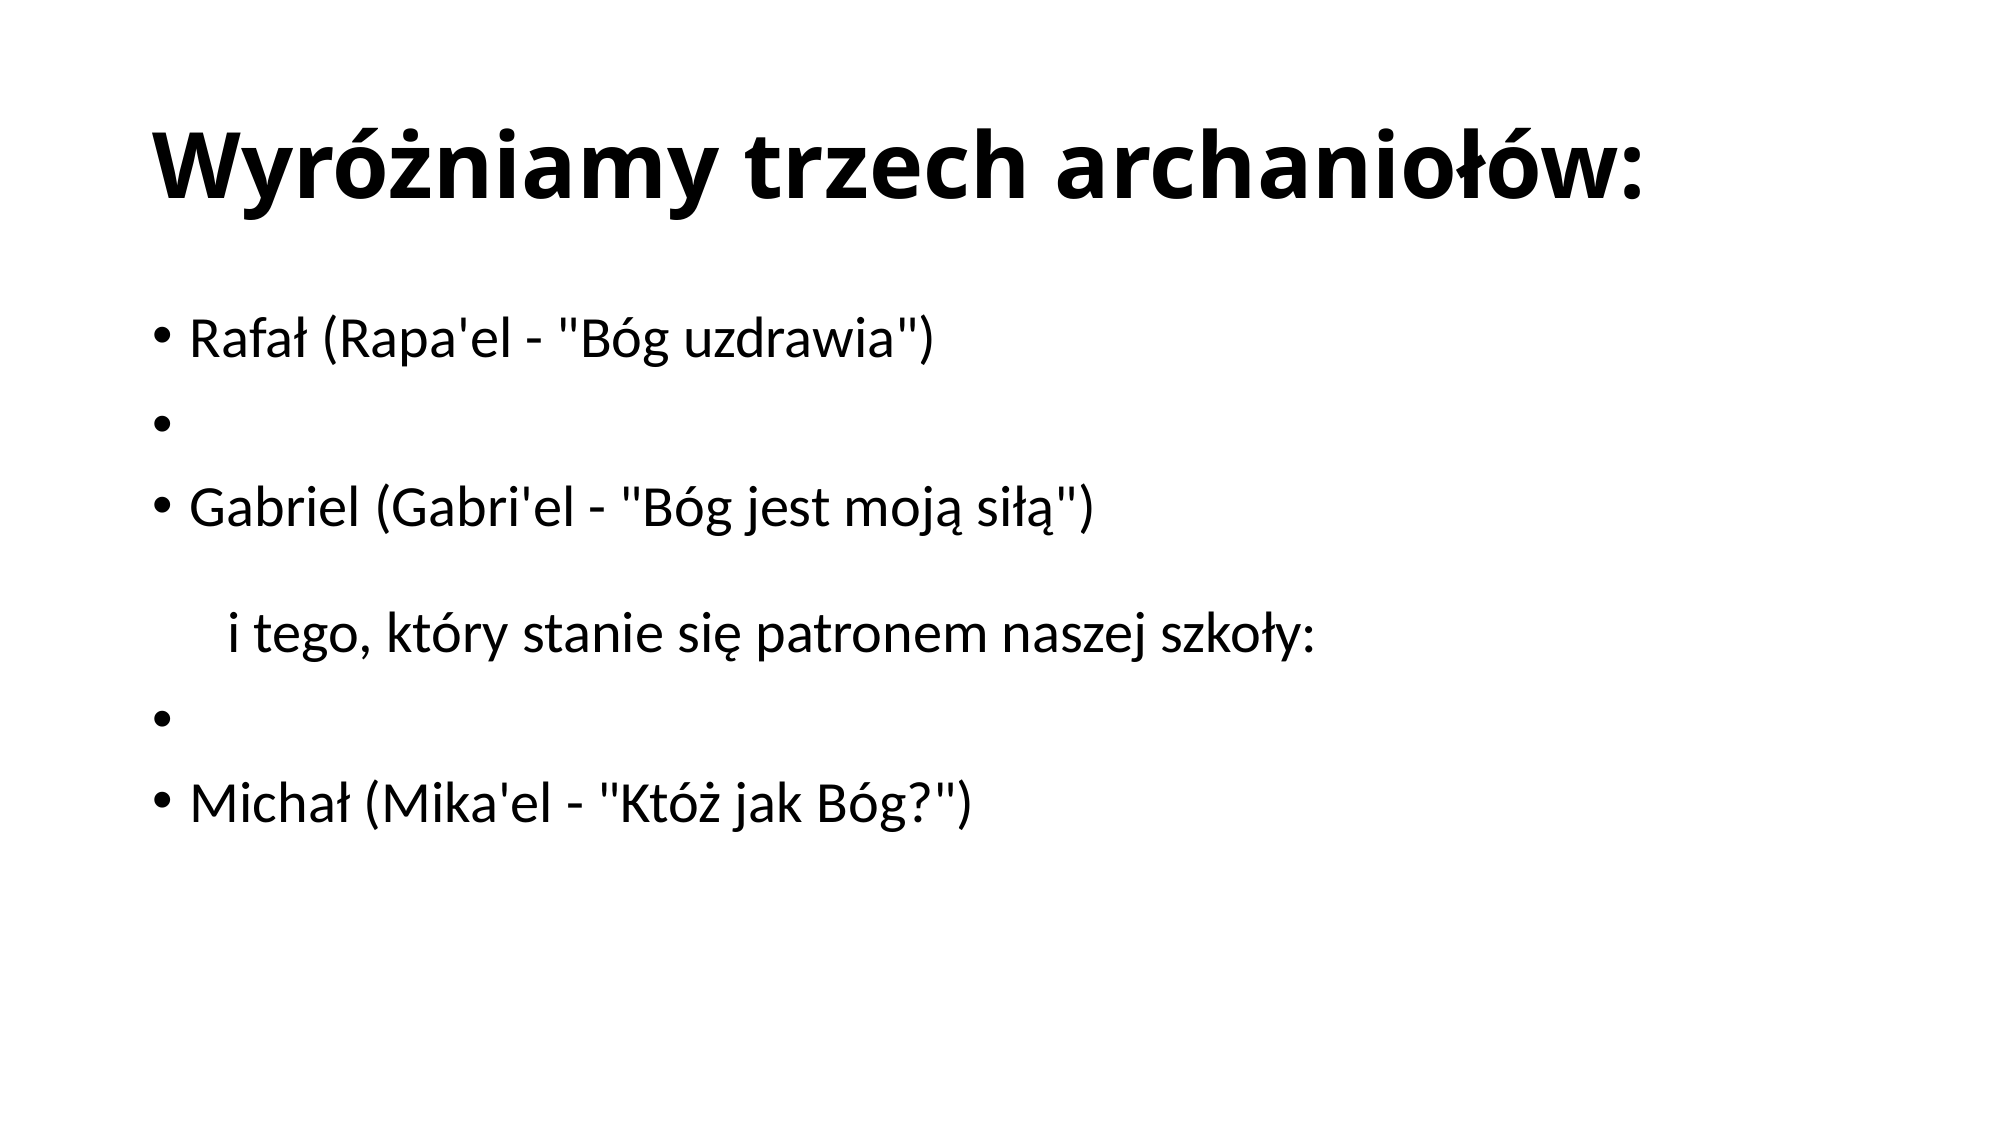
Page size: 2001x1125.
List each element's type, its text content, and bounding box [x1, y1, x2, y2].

list Rafał (Rapa'el - "Bóg uzdrawia") Gabriel (Gabri'el - "Bóg jest moją siłą") i tego, który stanie się patronem naszej szkoły: Michał (Mika'el - "Któż jak Bóg?") [137, 299, 1863, 1014]
title Wyróżniamy trzech archaniołów: [137, 59, 1863, 278]
